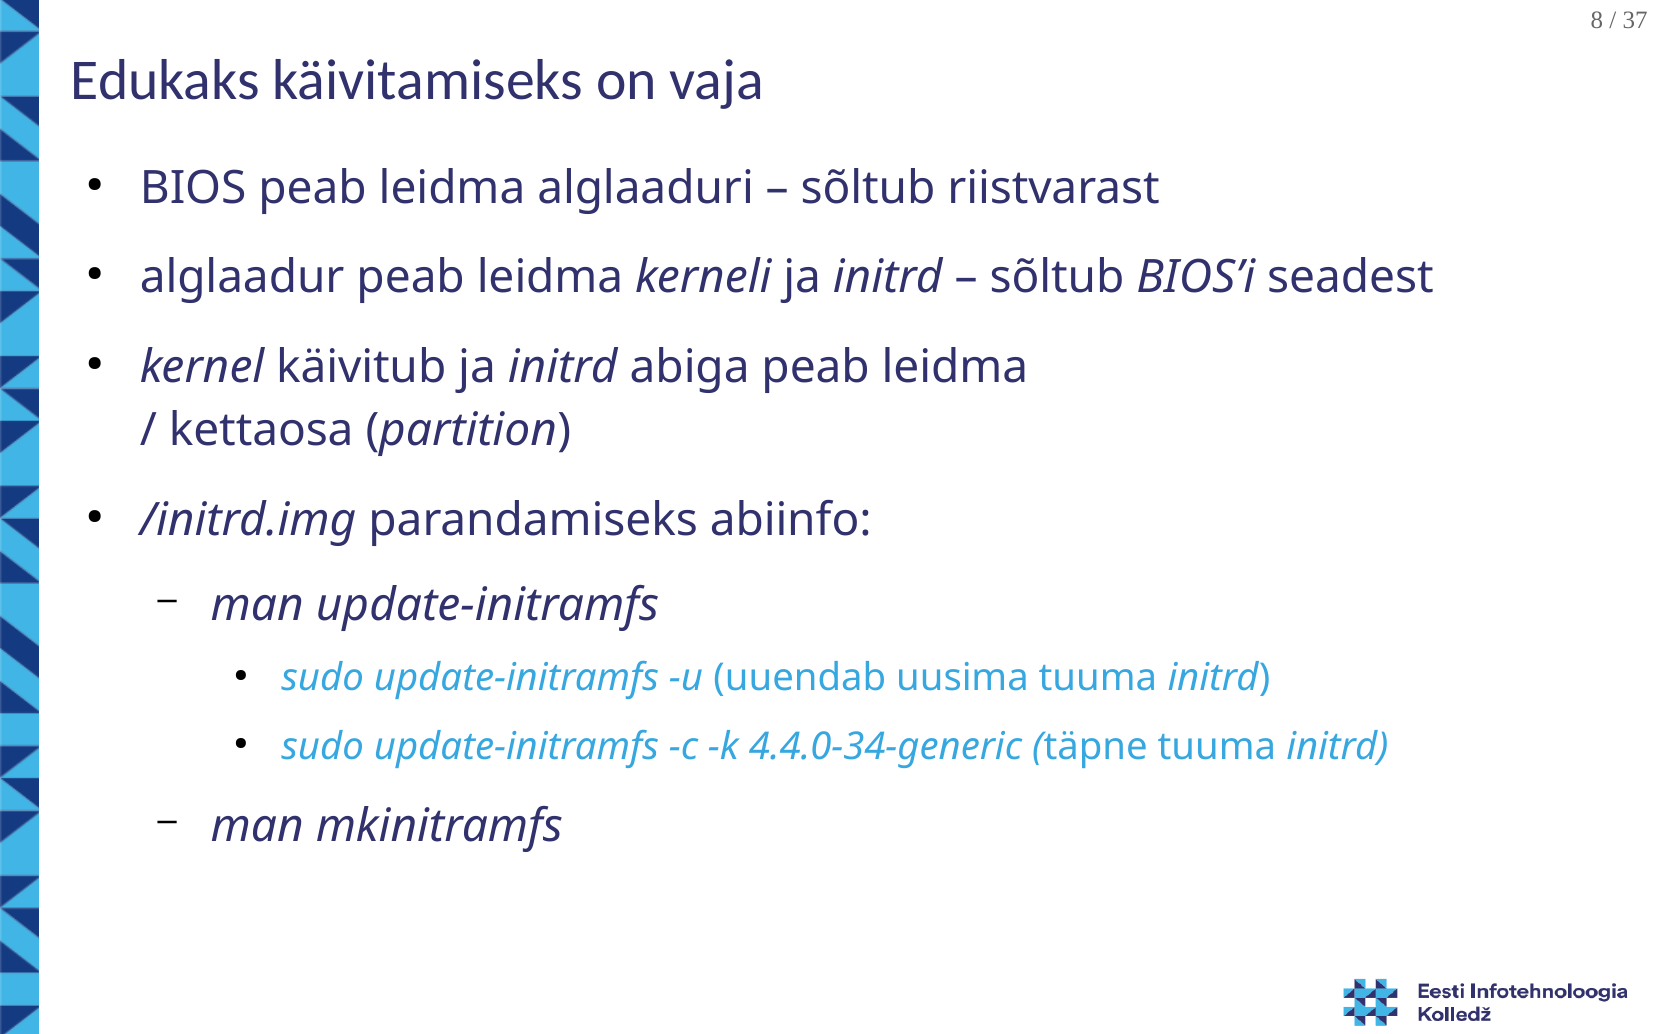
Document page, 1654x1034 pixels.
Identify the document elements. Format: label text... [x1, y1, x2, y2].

title Edukaks käivitamiseks on vaja [70, 41, 1630, 130]
list BIOS peab leidma alglaaduri – sõltub riistvarast alglaadur peab leidma kerneli ja initrd – sõltub BIOS’i seadest kernel käivitub ja initrd abiga peab leidma / kettaosa (partition) /initrd.img parandamiseks abiinfo: man update-initramfs sudo update-initramfs -u (uuendab uusima tuuma initrd) sudo update-initramfs -c -k 4.4.0-34-generic (täpne tuuma initrd) man mkinitramfs [68, 153, 1630, 957]
